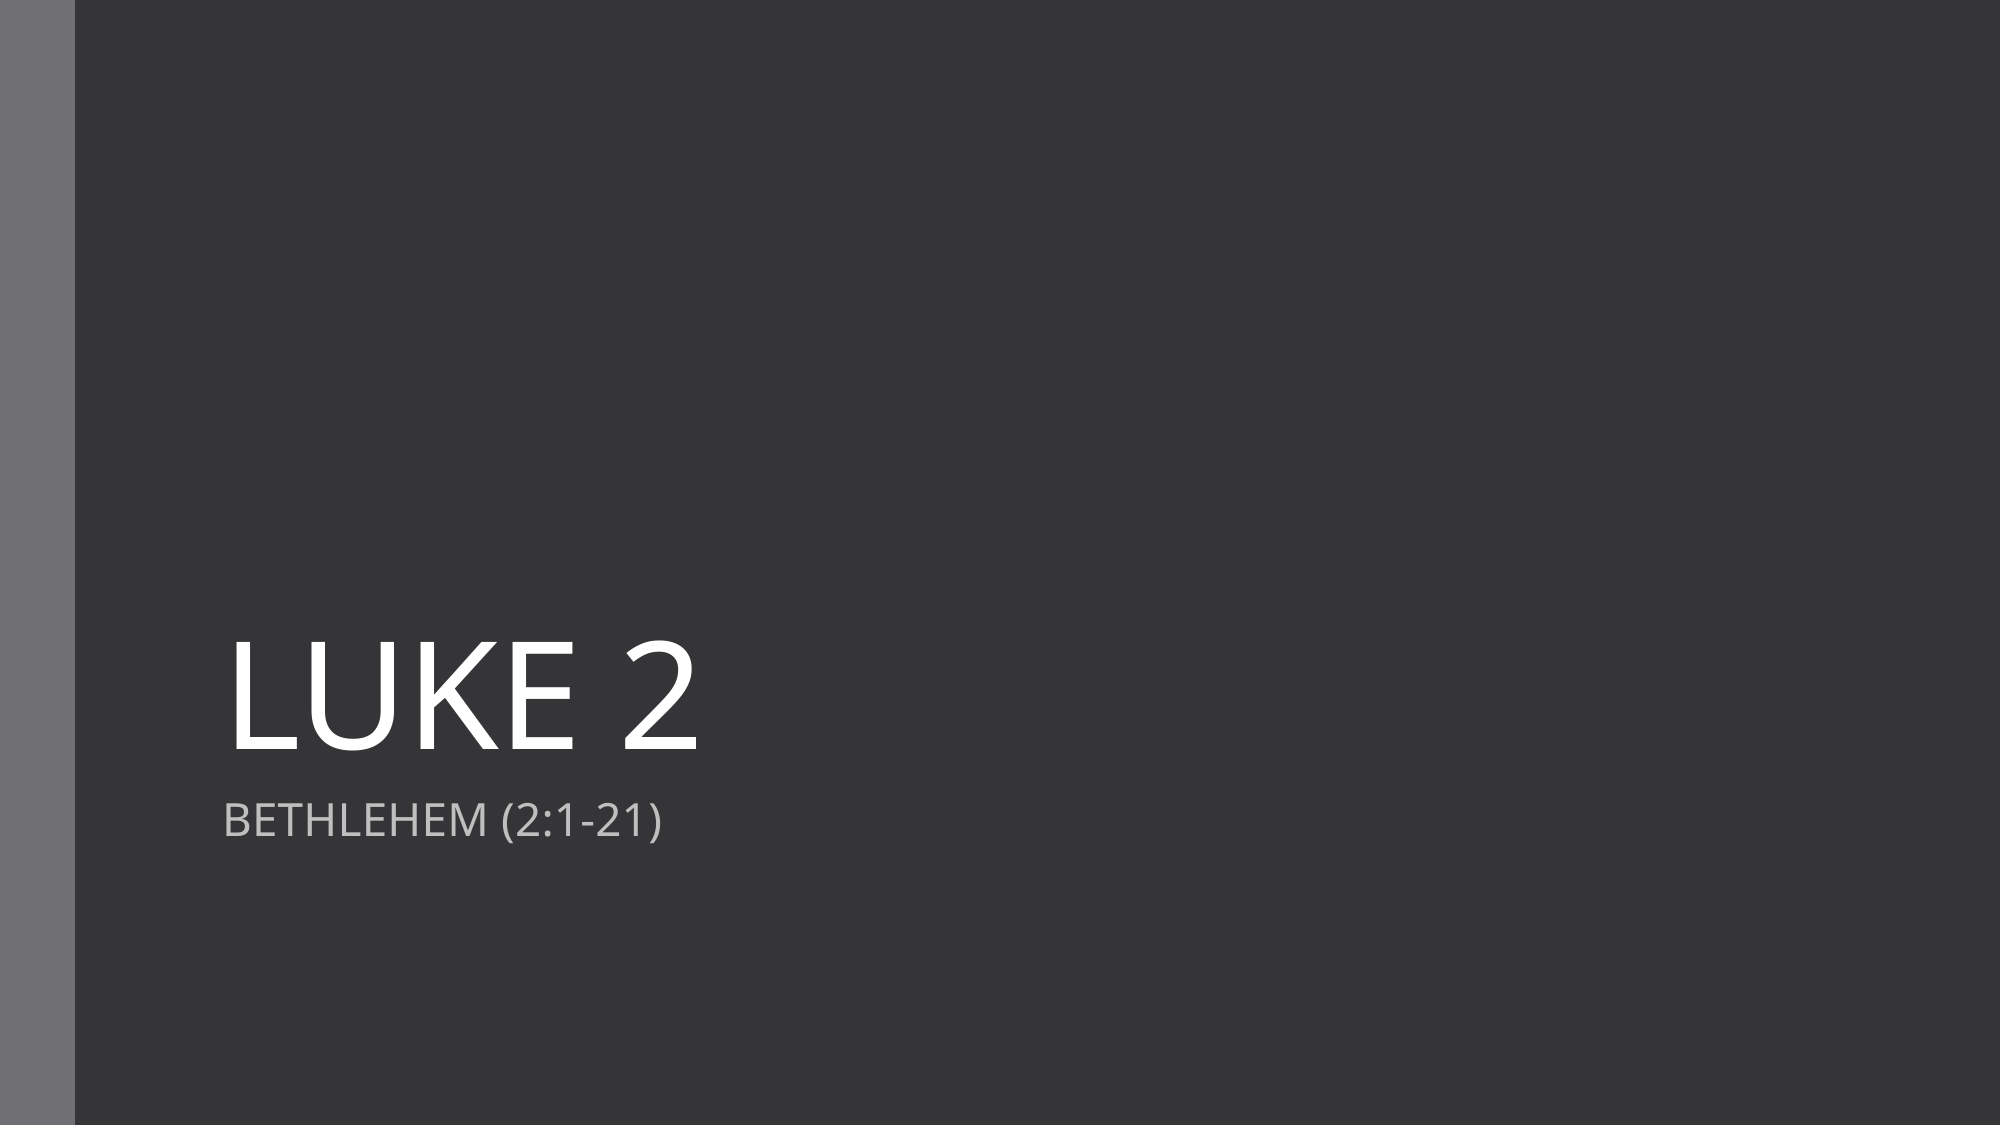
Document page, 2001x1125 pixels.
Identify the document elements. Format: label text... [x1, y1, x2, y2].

subtitle BETHLEHEM (2:1-21) [206, 787, 1752, 1066]
title LUKE 2 [206, 124, 1752, 787]
